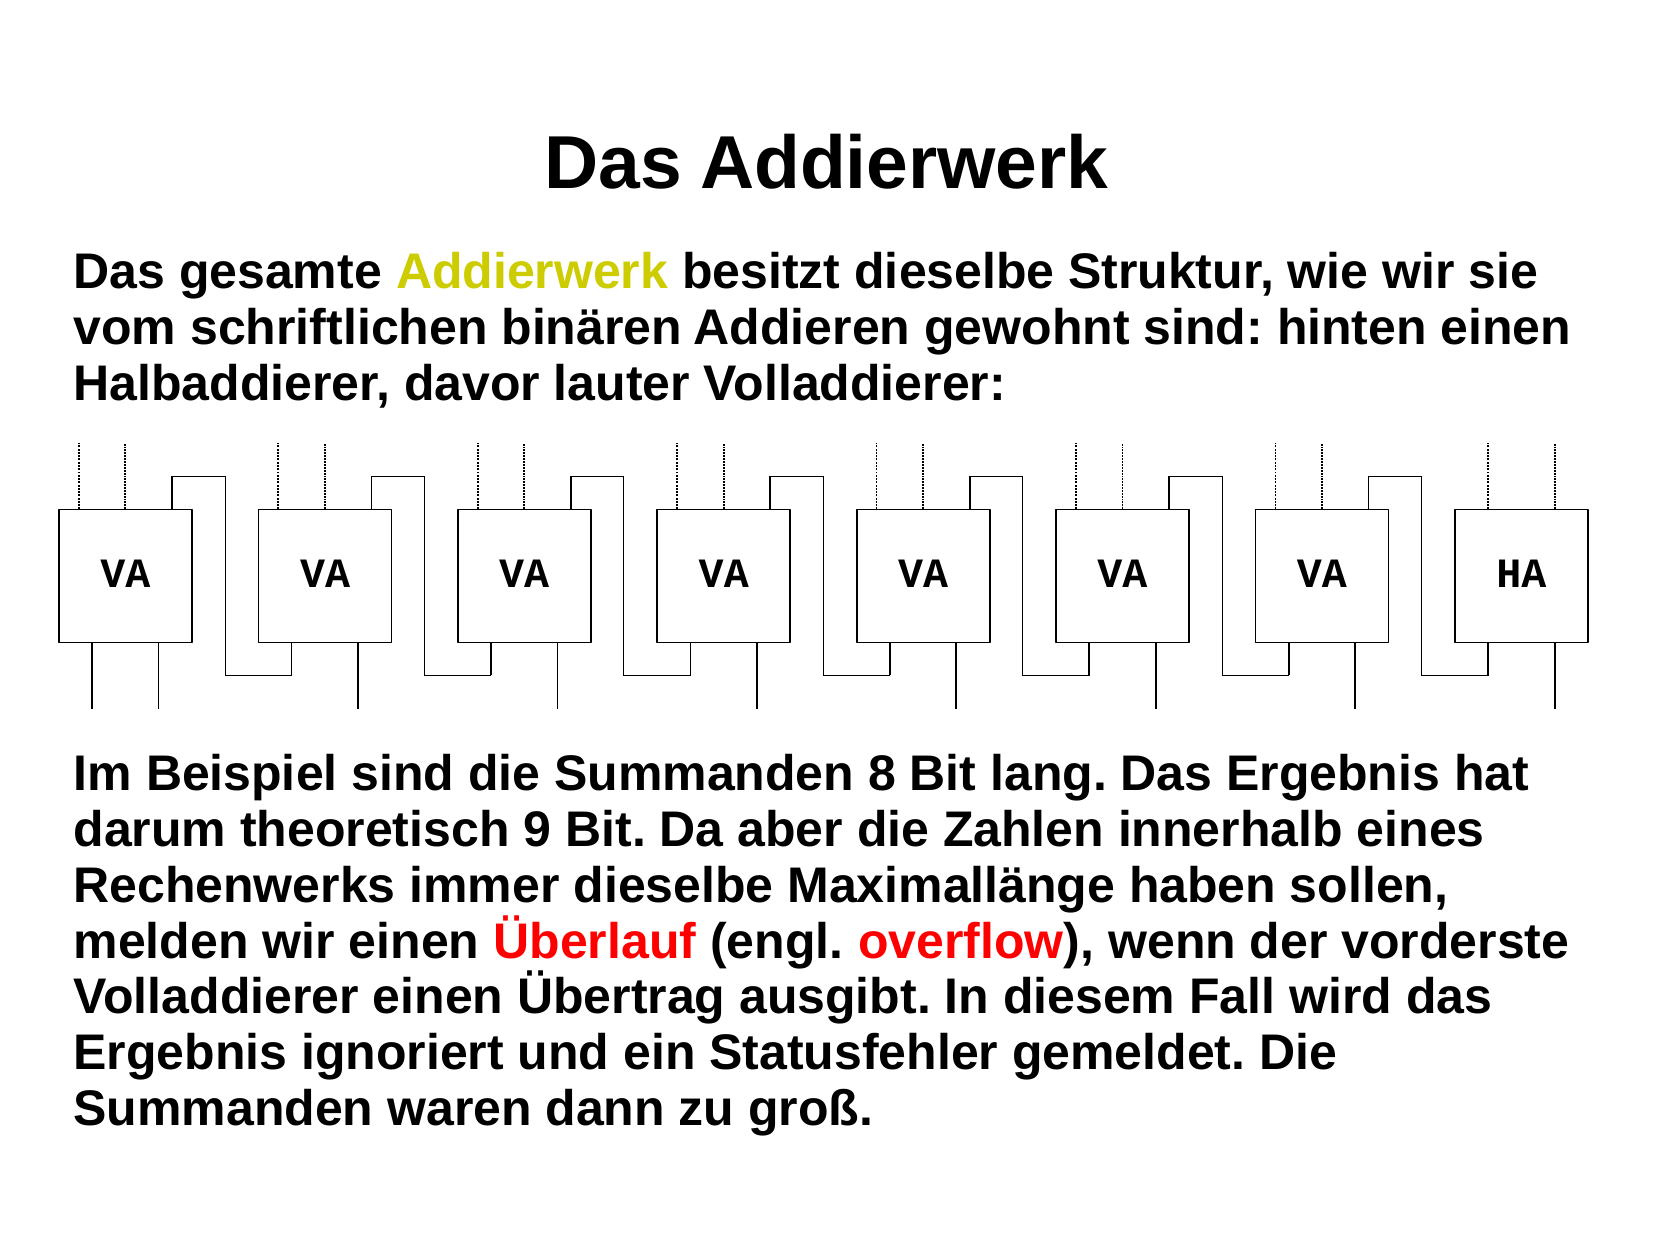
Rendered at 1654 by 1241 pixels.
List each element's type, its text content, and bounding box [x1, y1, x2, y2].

title Das Addierwerk [88, 78, 1565, 236]
text_box VA [1056, 509, 1190, 643]
text_box Im Beispiel sind die Summanden 8 Bit lang. Das Ergebnis hat darum theoretisch 9 Bit. Da aber die Zahlen innerhalb eines Rechenwerks immer dieselbe Maximallänge haben sollen, melden wir einen Überlauf (engl. overflow), wenn der vorderste Volladdierer einen Übertrag ausgibt. In diesem Fall wird das Ergebnis ignoriert und ein Statusfehler gemeldet. Die Summanden waren dann zu groß. [59, 738, 1595, 1152]
text_box Das gesamte Addierwerk besitzt dieselbe Struktur, wie wir sie vom schriftlichen binären Addieren gewohnt sind: hinten einen Halbaddierer, davor lauter Volladdierer: [59, 236, 1595, 423]
text_box VA [457, 509, 591, 643]
text_box VA [1255, 509, 1389, 643]
text_box VA [657, 509, 791, 643]
text_box VA [59, 509, 192, 643]
text_box VA [856, 509, 990, 643]
text_box HA [1454, 509, 1588, 643]
text_box VA [258, 509, 392, 643]
